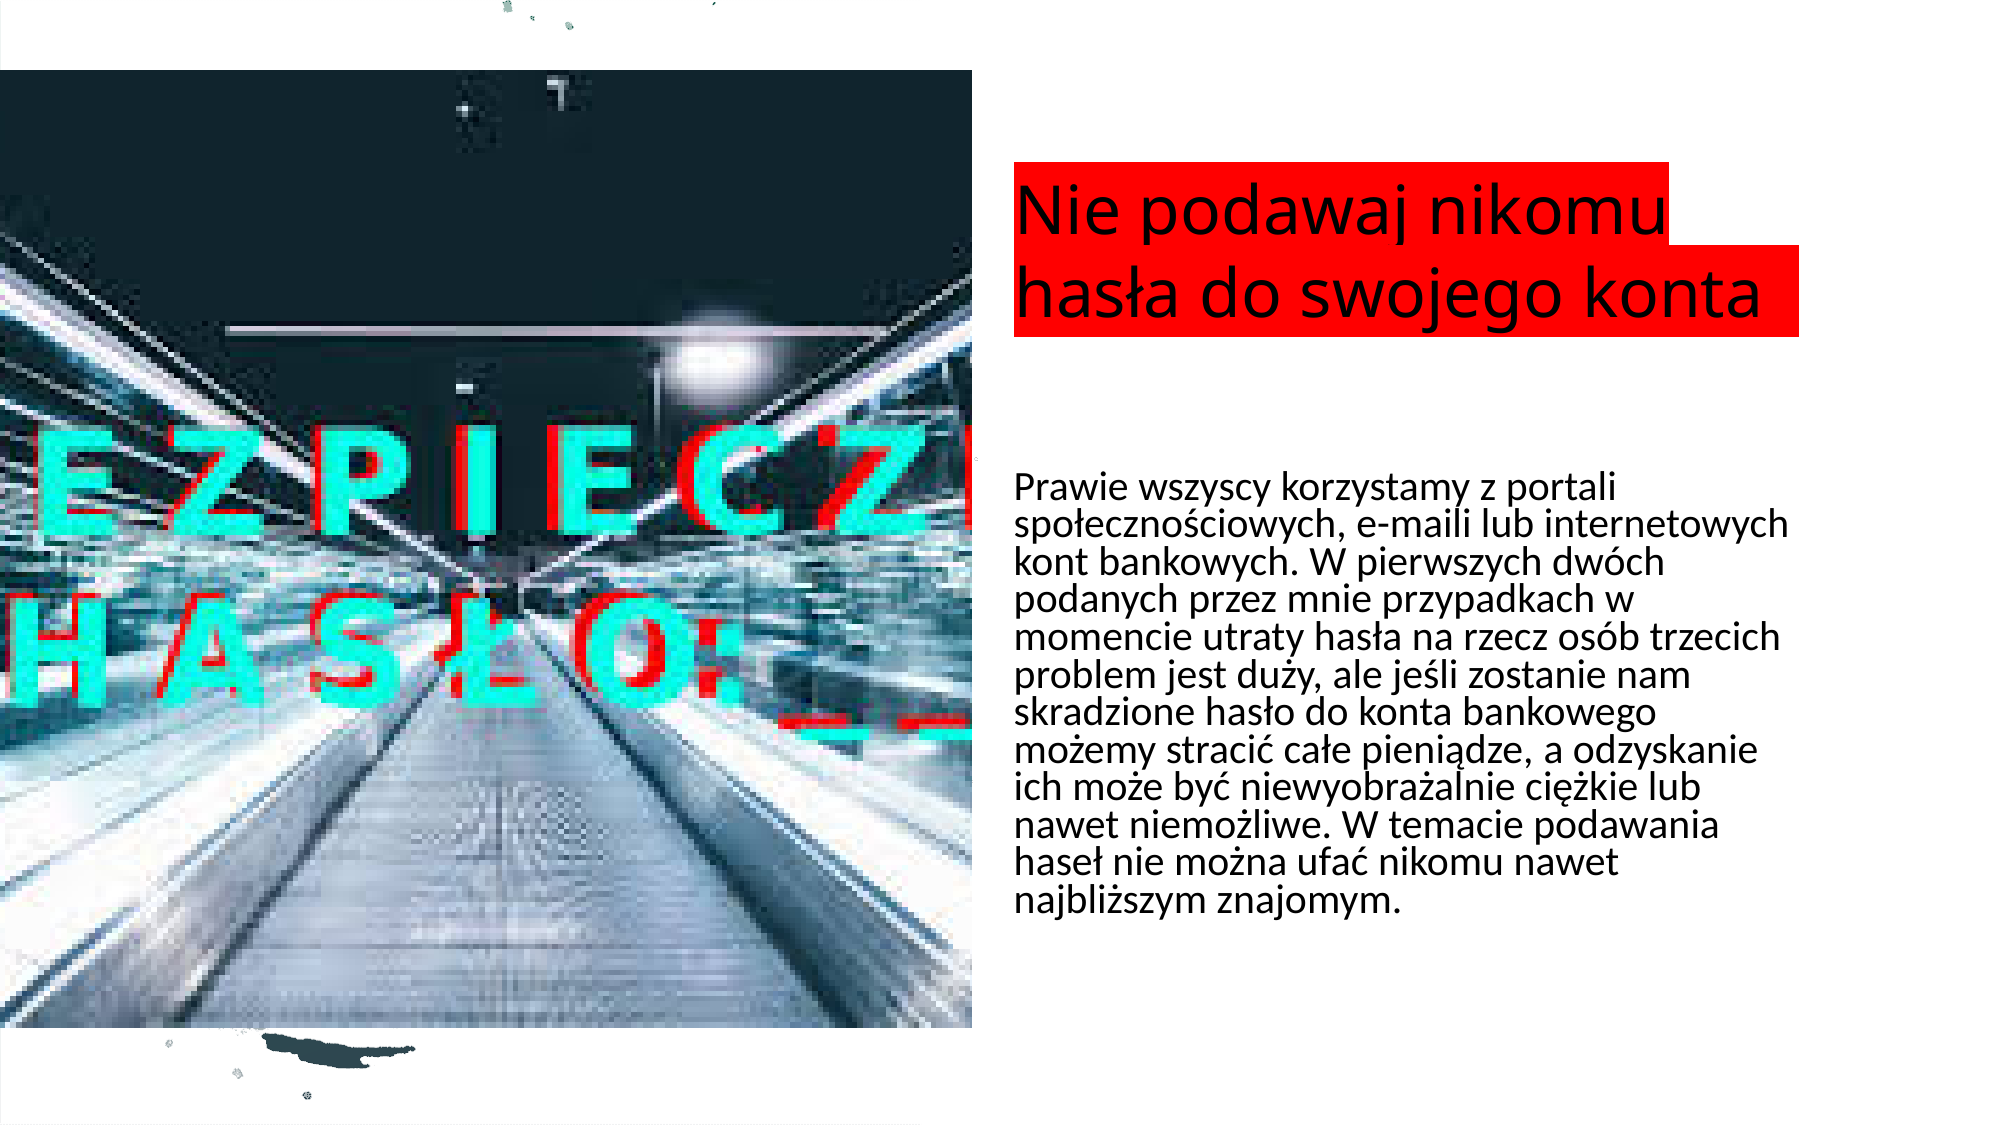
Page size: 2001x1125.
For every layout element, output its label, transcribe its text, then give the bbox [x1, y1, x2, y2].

picture [0, 0, 2000, 1125]
text_box Prawie wszyscy korzystamy z portali społecznościowych, e-maili lub internetowych kont bankowych. W pierwszych dwóch podanych przez mnie przypadkach w momencie utraty hasła na rzecz osób trzecich problem jest duży, ale jeśli zostanie nam skradzione hasło do konta bankowego możemy stracić całe pieniądze, a odzyskanie ich może być niewyobrażalnie ciężkie lub nawet niemożliwe. W temacie podawania haseł nie można ufać nikomu nawet najbliższym znajomym. [999, 397, 1815, 994]
text_box Nie podawaj nikomu hasła do swojego konta [1000, 132, 1816, 370]
